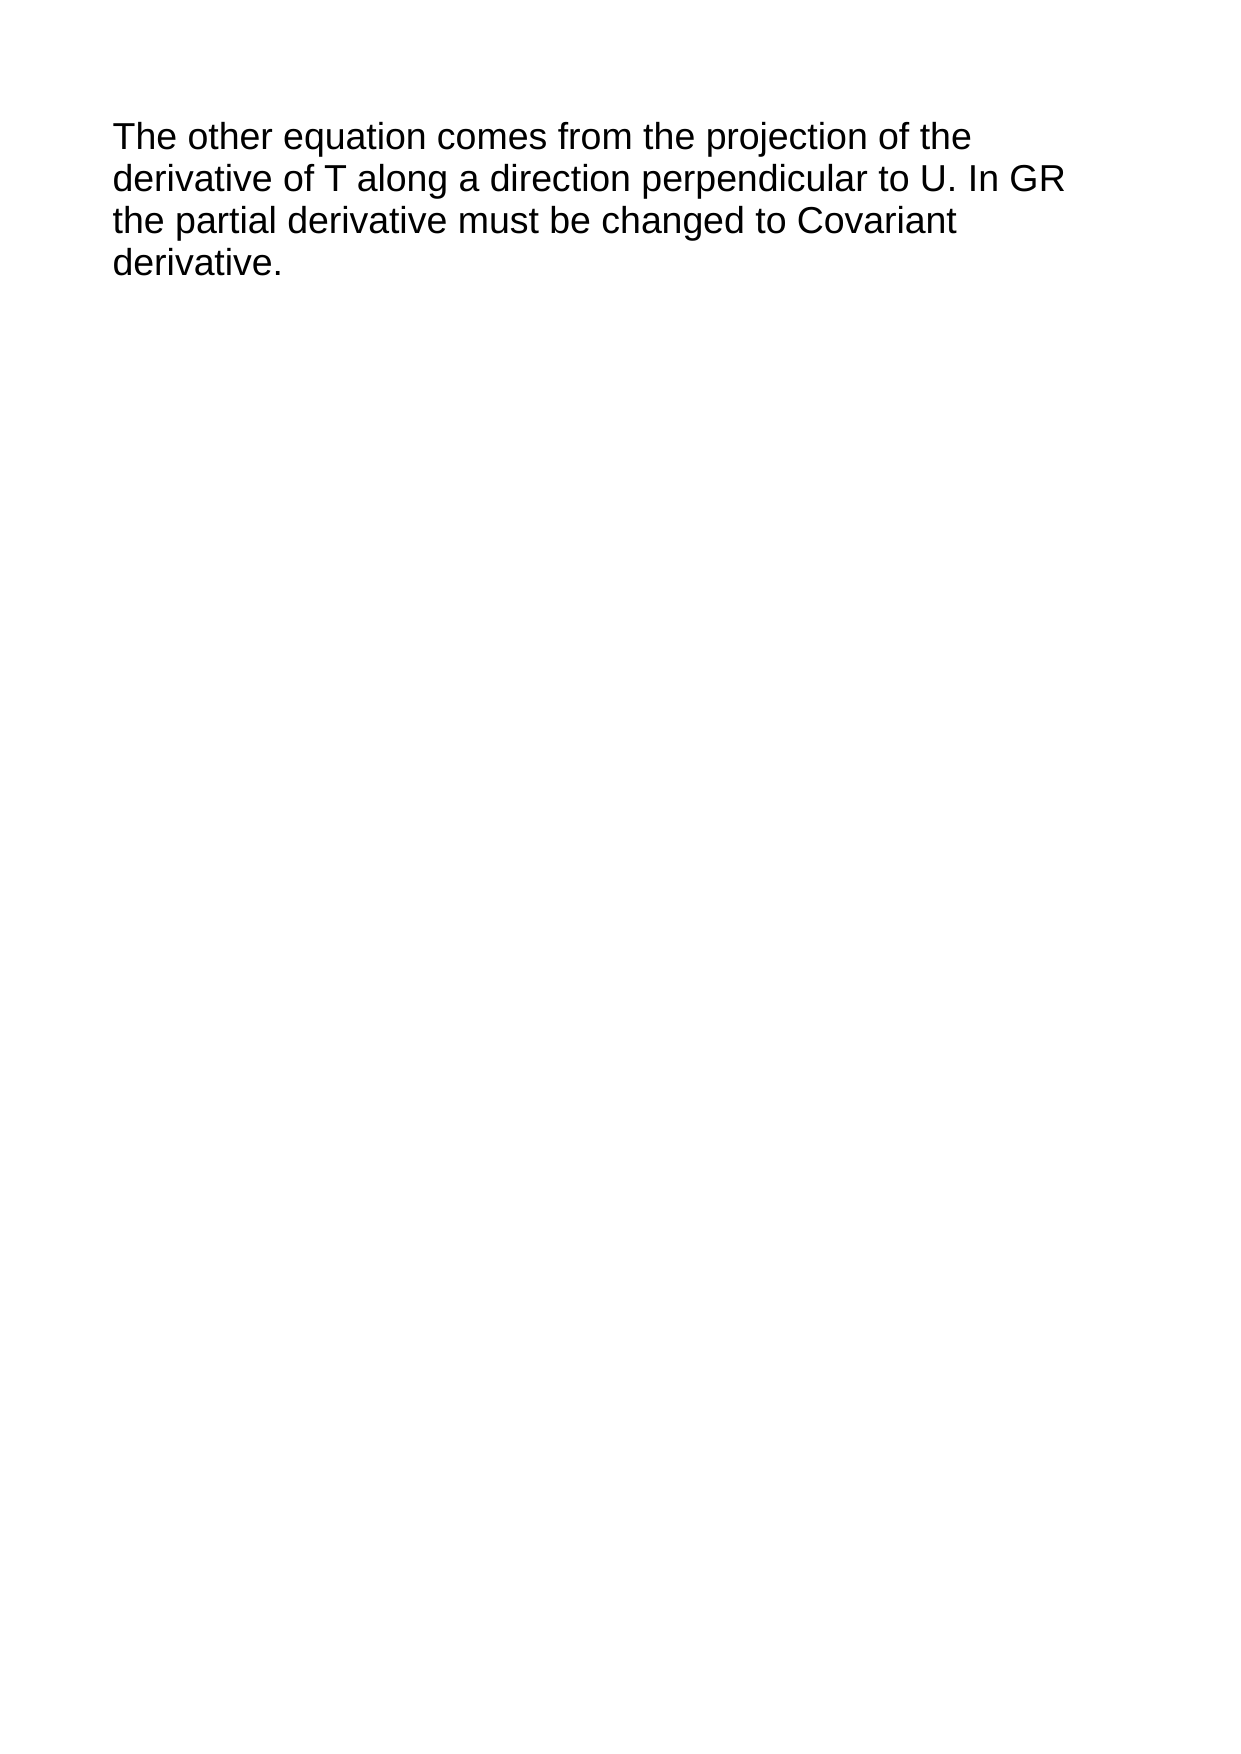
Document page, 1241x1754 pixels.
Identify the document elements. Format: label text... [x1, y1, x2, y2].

text_box The other equation comes from the projection of the derivative of T along a direction perpendicular to U. In GR the partial derivative must be changed to Covariant derivative. [97, 107, 1082, 291]
